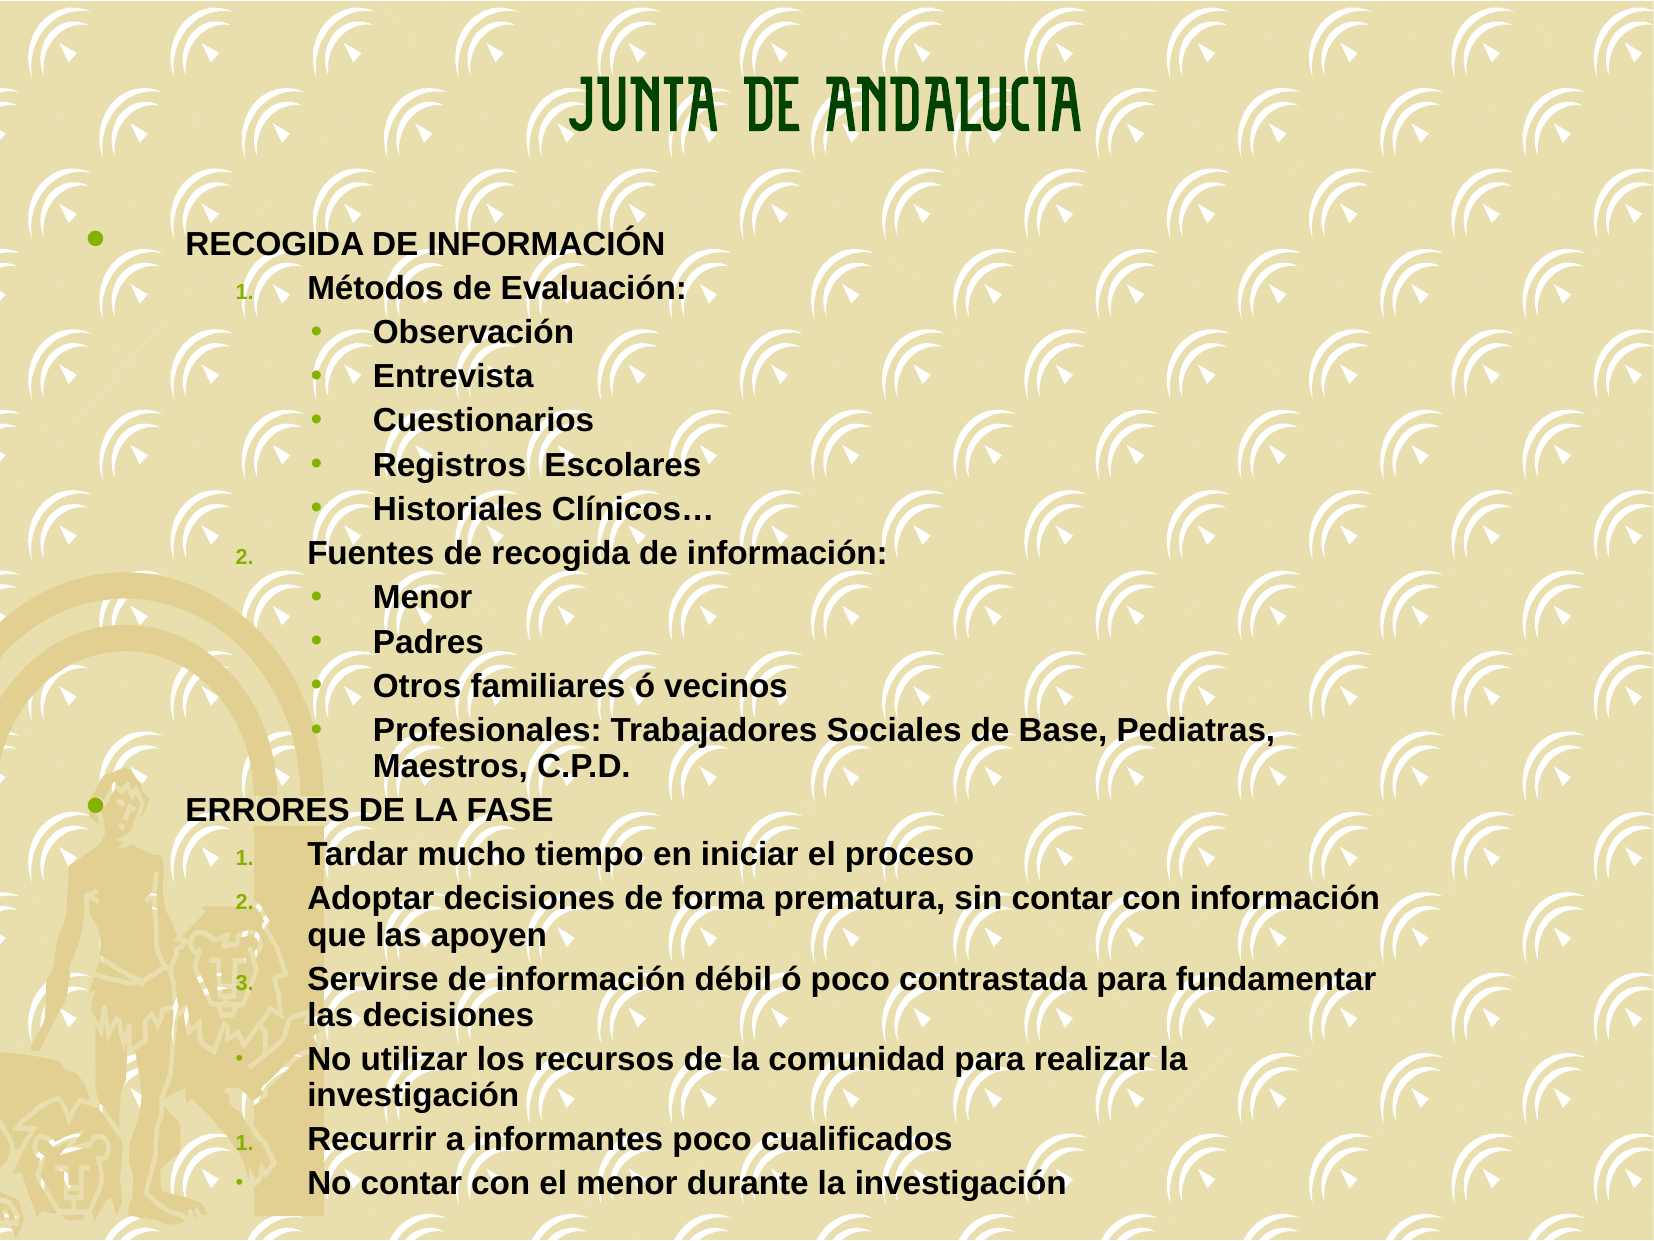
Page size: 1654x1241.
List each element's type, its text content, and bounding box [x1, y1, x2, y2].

text_box [698, 1135, 706, 1147]
text_box [899, 1135, 906, 1147]
text_box [35, 248, 70, 1094]
text_box [786, 1134, 792, 1147]
text_box [737, 1135, 745, 1147]
text_box [519, 1135, 527, 1147]
text_box [679, 1135, 686, 1147]
text_box [153, 143, 1647, 1161]
picture [0, 0, 1654, 1241]
text_box [375, 1134, 381, 1147]
text_box [919, 1135, 927, 1147]
list RECOGIDA DE INFORMACIÓN Métodos de Evaluación: Observación Entrevista Cuestionarios Registros Escolares Historiales Clínicos… Fuentes de recogida de información: Menor Padres Otros familiares ó vecinos Profesionales: Trabajadores Sociales de Base, Pediatras, Maestros, C.P.D. ERRORES DE LA FASE Tardar mucho tiempo en iniciar el proceso Adoptar decisiones de forma prematura, sin contar con información que las apoyen Servirse de información débil ó poco contrastada para fundamentar las decisiones No utilizar los recursos de la comunidad para realizar la investigación Recurrir a informantes poco cualificados No contar con el menor durante la investigación [70, 218, 1421, 1134]
text_box [314, 1134, 324, 1138]
